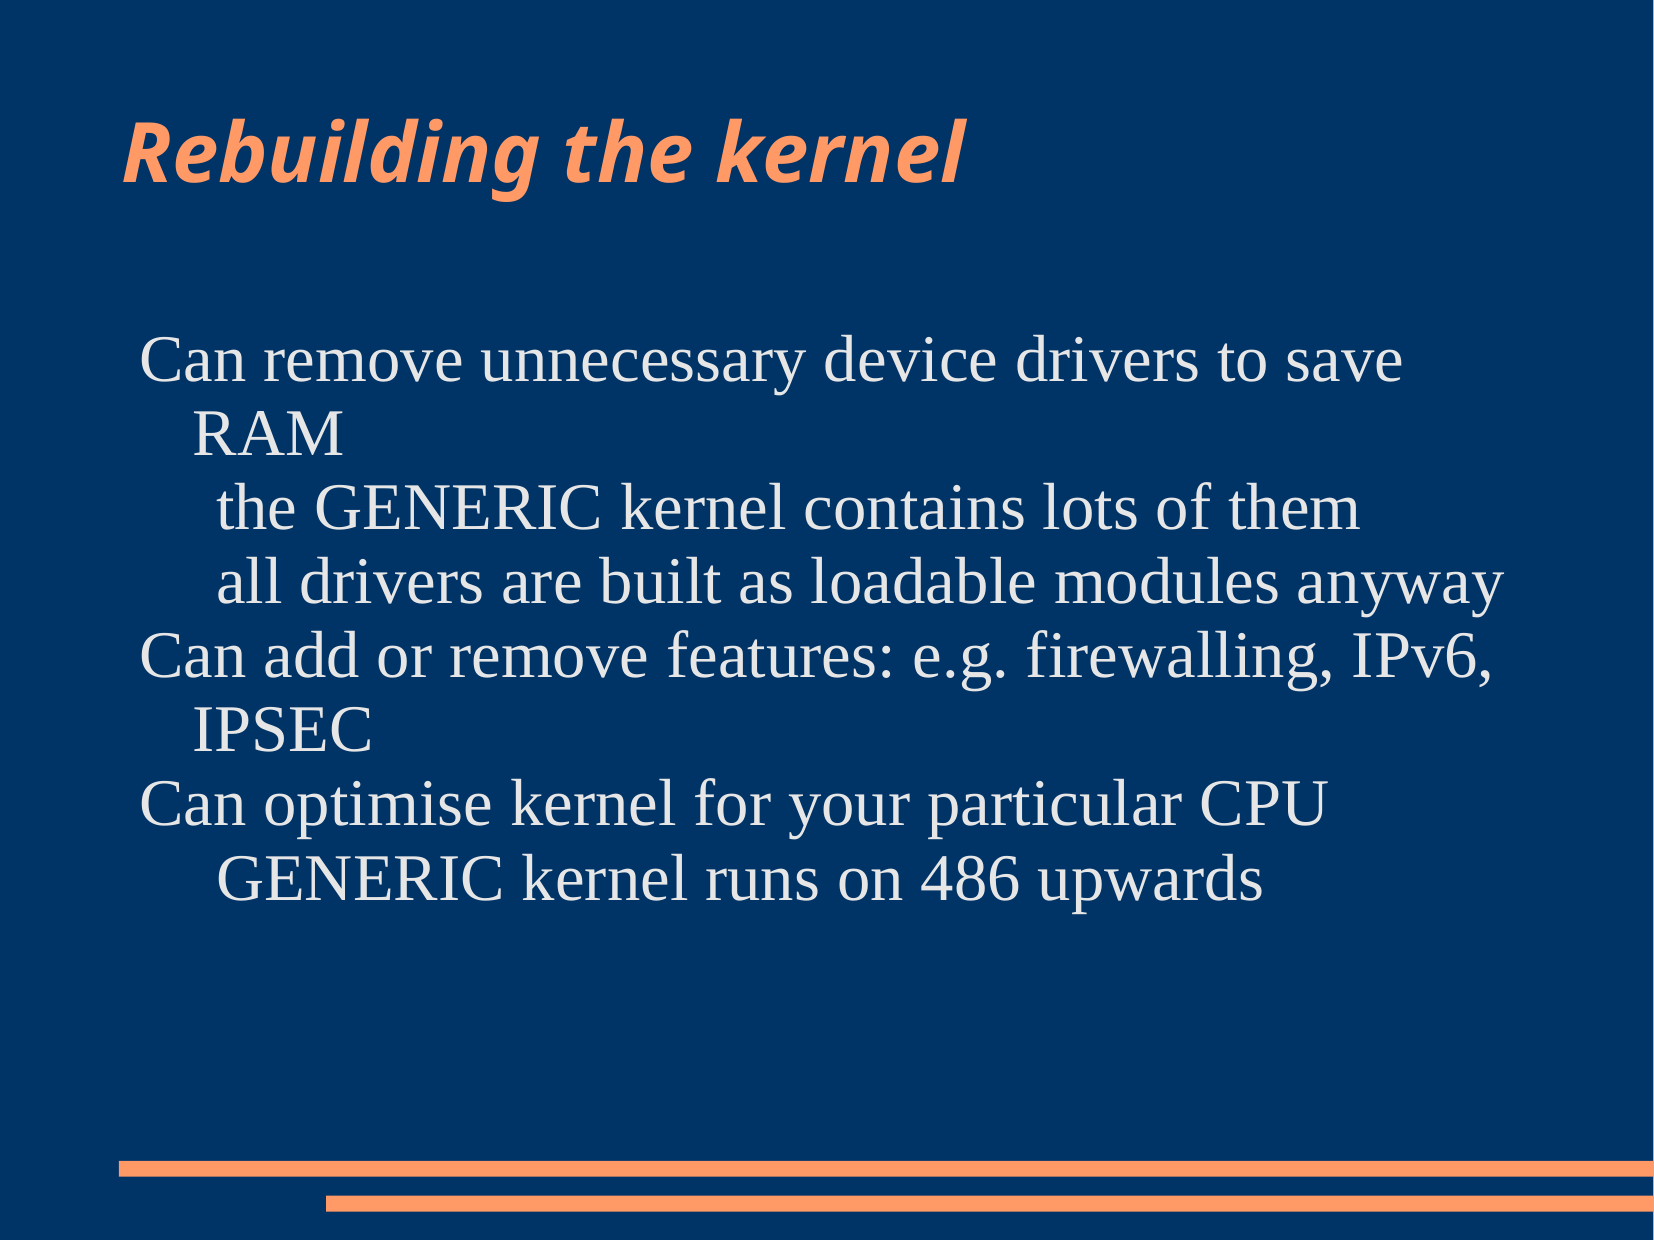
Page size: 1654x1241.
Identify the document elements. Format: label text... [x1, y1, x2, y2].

list Can remove unnecessary device drivers to save RAM the GENERIC kernel contains lots of them all drivers are built as loadable modules anyway Can add or remove features: e.g. firewalling, IPv6, IPSEC Can optimise kernel for your particular CPU GENERIC kernel runs on 486 upwards [121, 322, 1561, 1132]
title Rebuilding the kernel [121, 46, 1534, 254]
